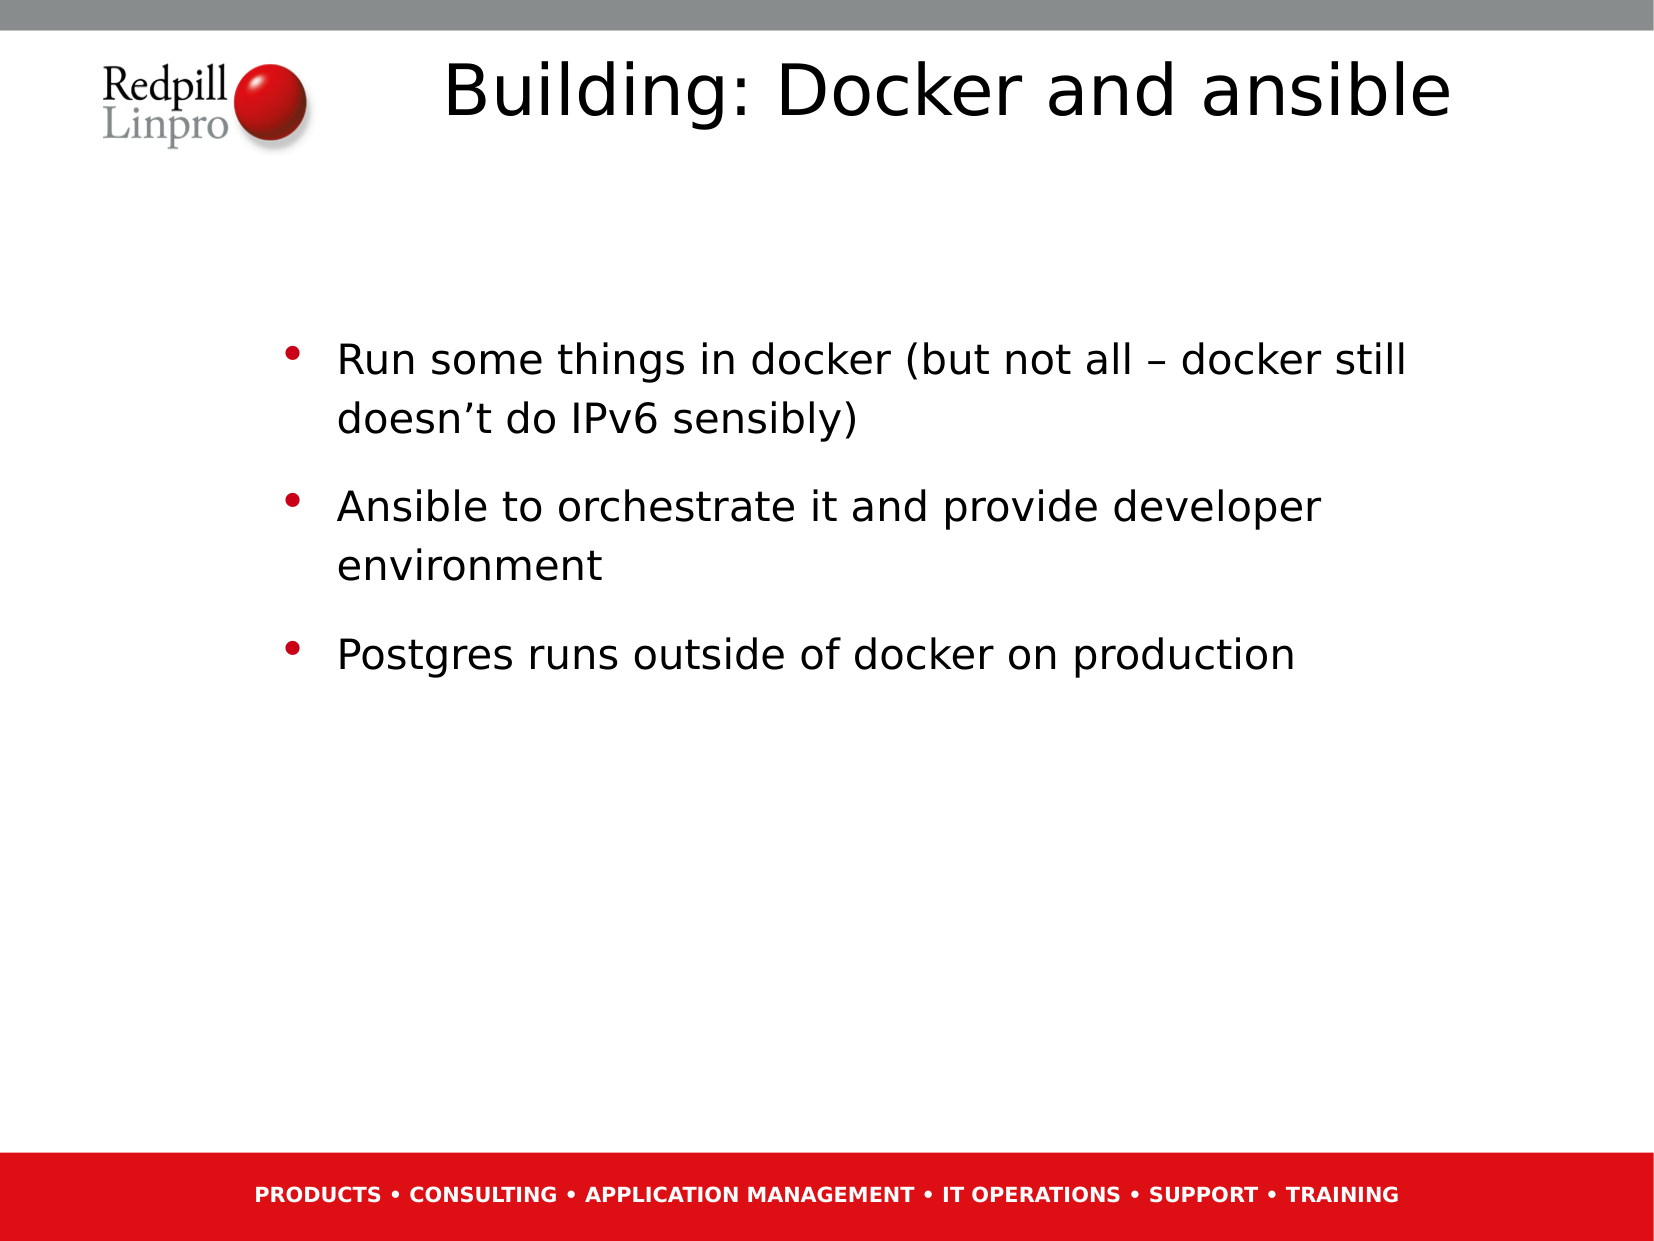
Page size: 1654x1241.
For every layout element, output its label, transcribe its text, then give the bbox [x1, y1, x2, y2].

list Run some things in docker (but not all – docker still doesn’t do IPv6 sensibly) Ansible to orchestrate it and provide developer environment Postgres runs outside of docker on production [265, 324, 1571, 1109]
picture [0, 0, 1654, 1241]
title Building: Docker and ansible [442, 49, 1571, 296]
